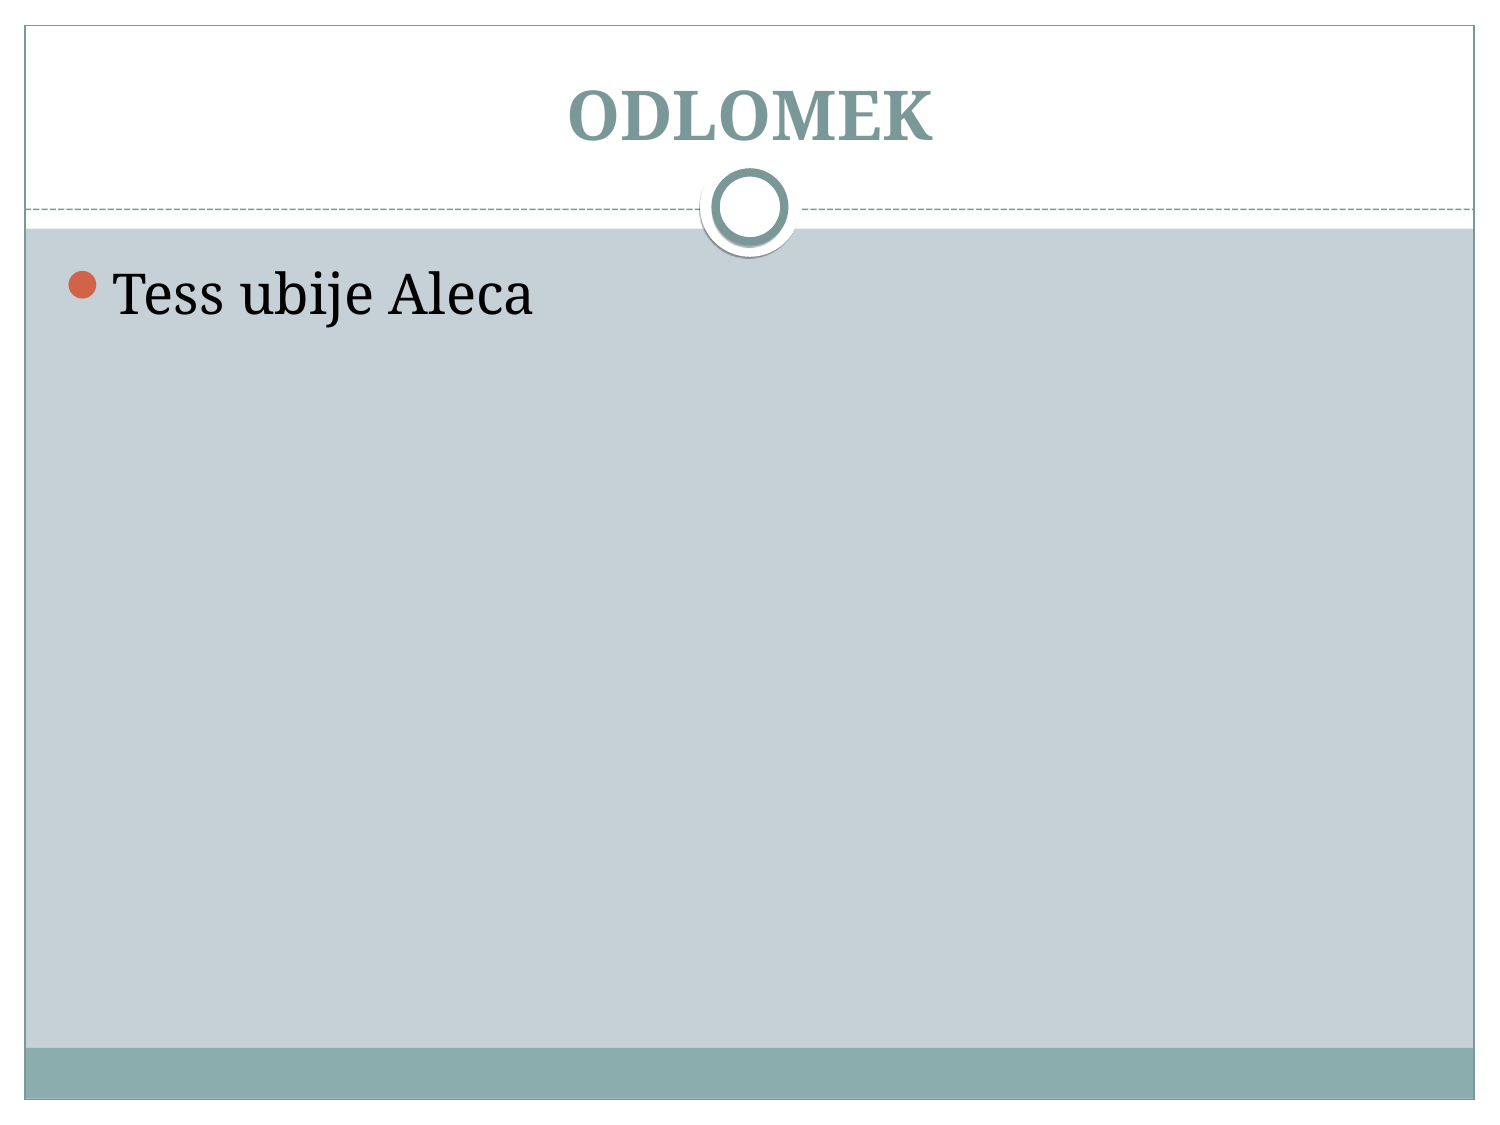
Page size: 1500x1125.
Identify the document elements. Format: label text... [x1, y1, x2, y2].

title ODLOMEK [49, 37, 1450, 162]
list Tess ubije Aleca [49, 250, 1445, 1001]
